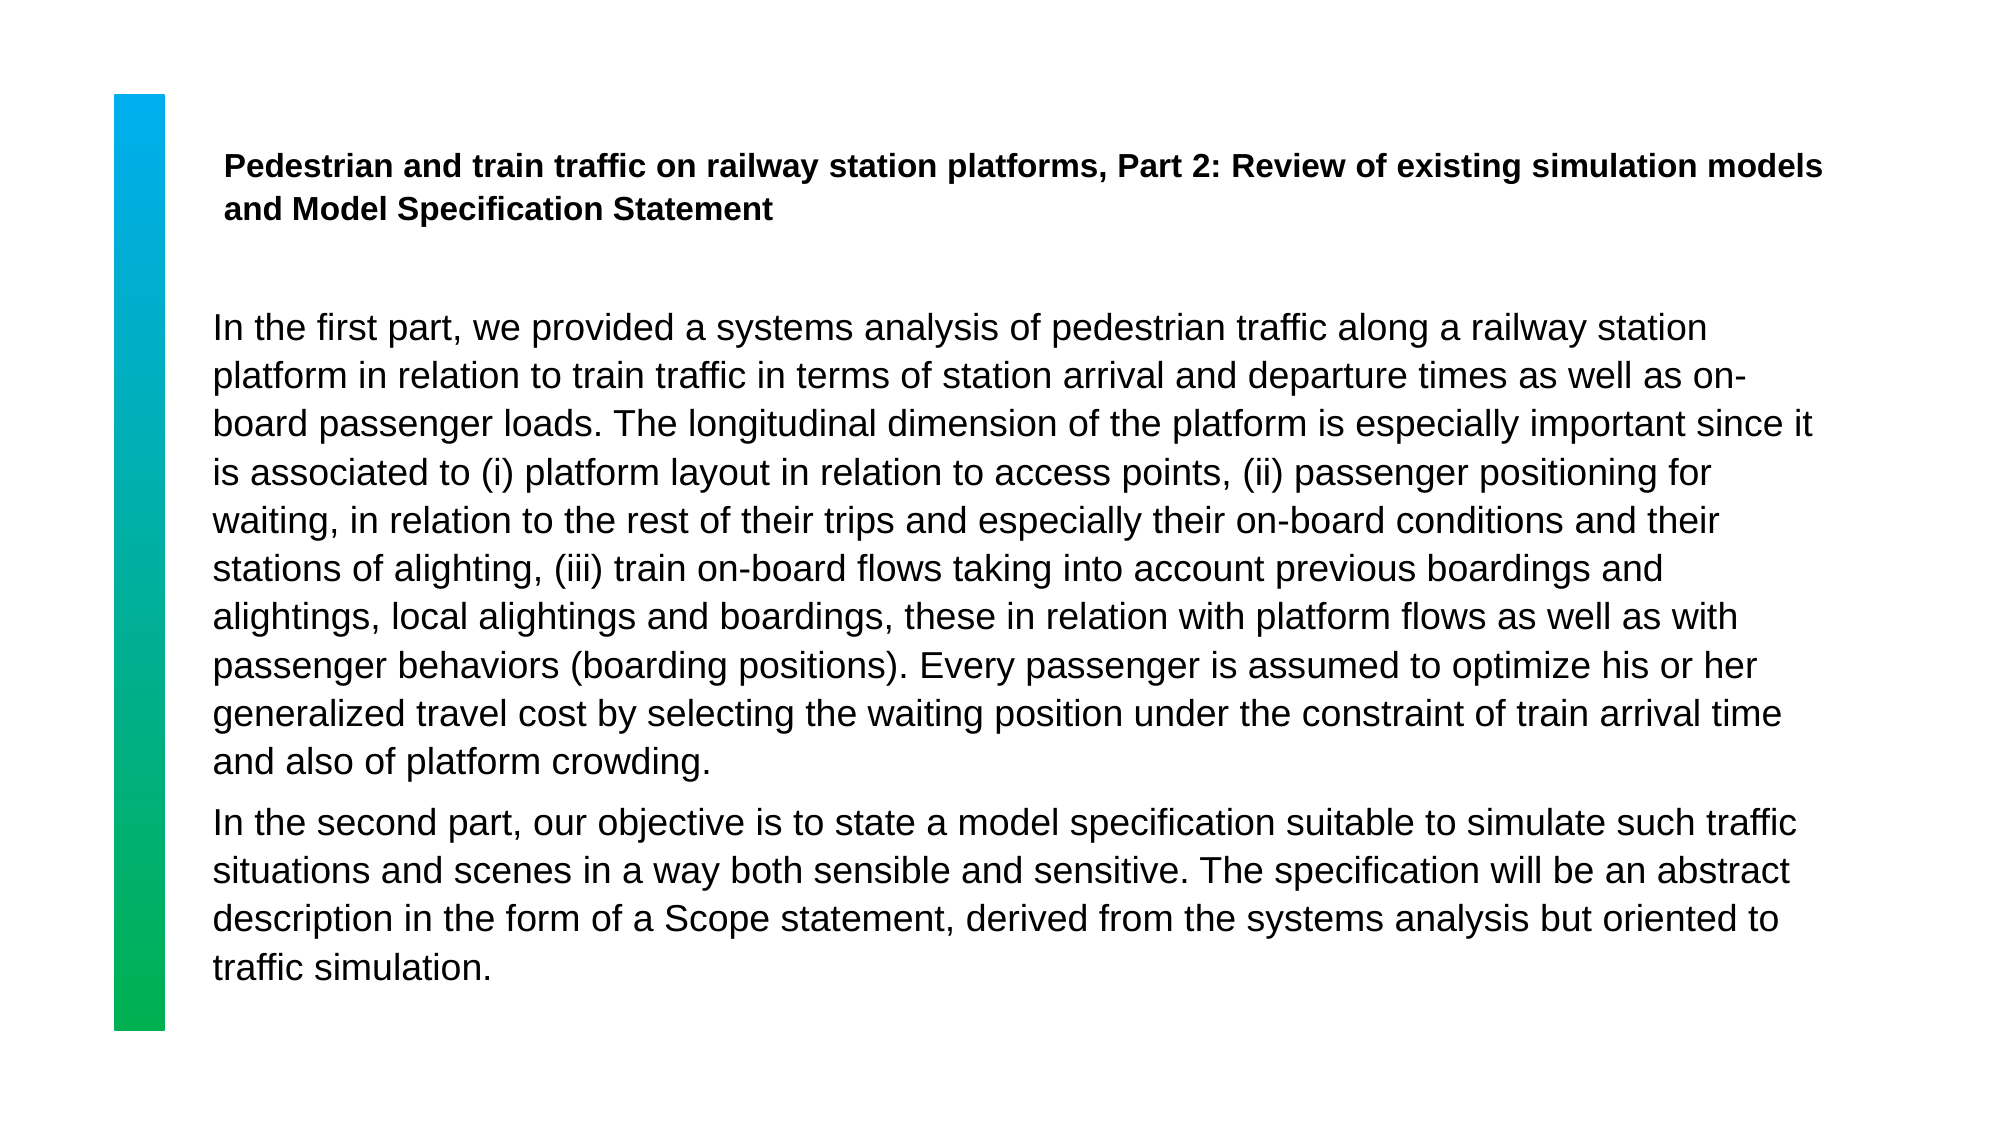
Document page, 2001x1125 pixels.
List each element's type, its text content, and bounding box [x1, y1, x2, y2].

text_box [114, 94, 165, 593]
text_box Pedestrian and train traffic on railway station platforms, Part 2: Review of existing simulation models and Model Specification Statement [209, 134, 1843, 235]
text_box In the first part, we provided a systems analysis of pedestrian traffic along a railway station platform in relation to train traffic in terms of station arrival and departure times as well as on-board passenger loads. The longitudinal dimension of the platform is especially important since it is associated to (i) platform layout in relation to access points, (ii) passenger positioning for waiting, in relation to the rest of their trips and especially their on-board conditions and their stations of alighting, (iii) train on-board flows taking into account previous boardings and alightings, local alightings and boardings, these in relation with platform flows as well as with passenger behaviors (boarding positions). Every passenger is assumed to optimize his or her generalized travel cost by selecting the waiting position under the constraint of train arrival time and also of platform crowding. In the second part, our objective is to state a model specification suitable to simulate such traffic situations and scenes in a way both sensible and sensitive. The specification will be an abstract description in the form of a Scope statement, derived from the systems analysis but oriented to traffic simulation. [198, 292, 1832, 996]
text_box [114, 765, 165, 1031]
